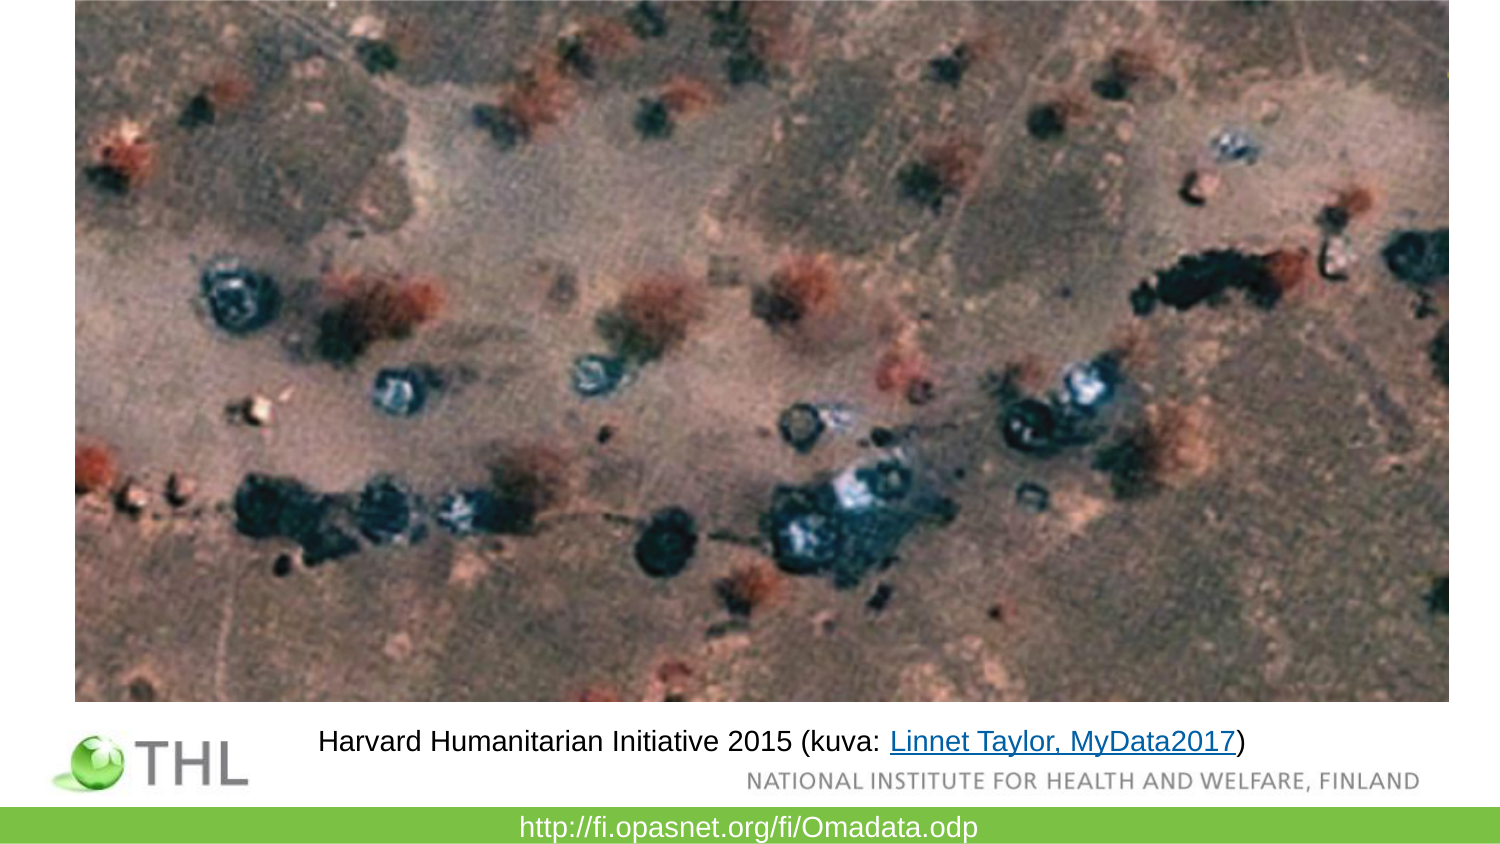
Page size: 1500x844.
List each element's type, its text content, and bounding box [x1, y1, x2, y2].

picture [24, 719, 275, 803]
picture [75, 0, 1449, 702]
picture [715, 763, 1465, 801]
text_box Harvard Humanitarian Initiative 2015 (kuva: Linnet Taylor, MyData2017) [303, 707, 1388, 767]
